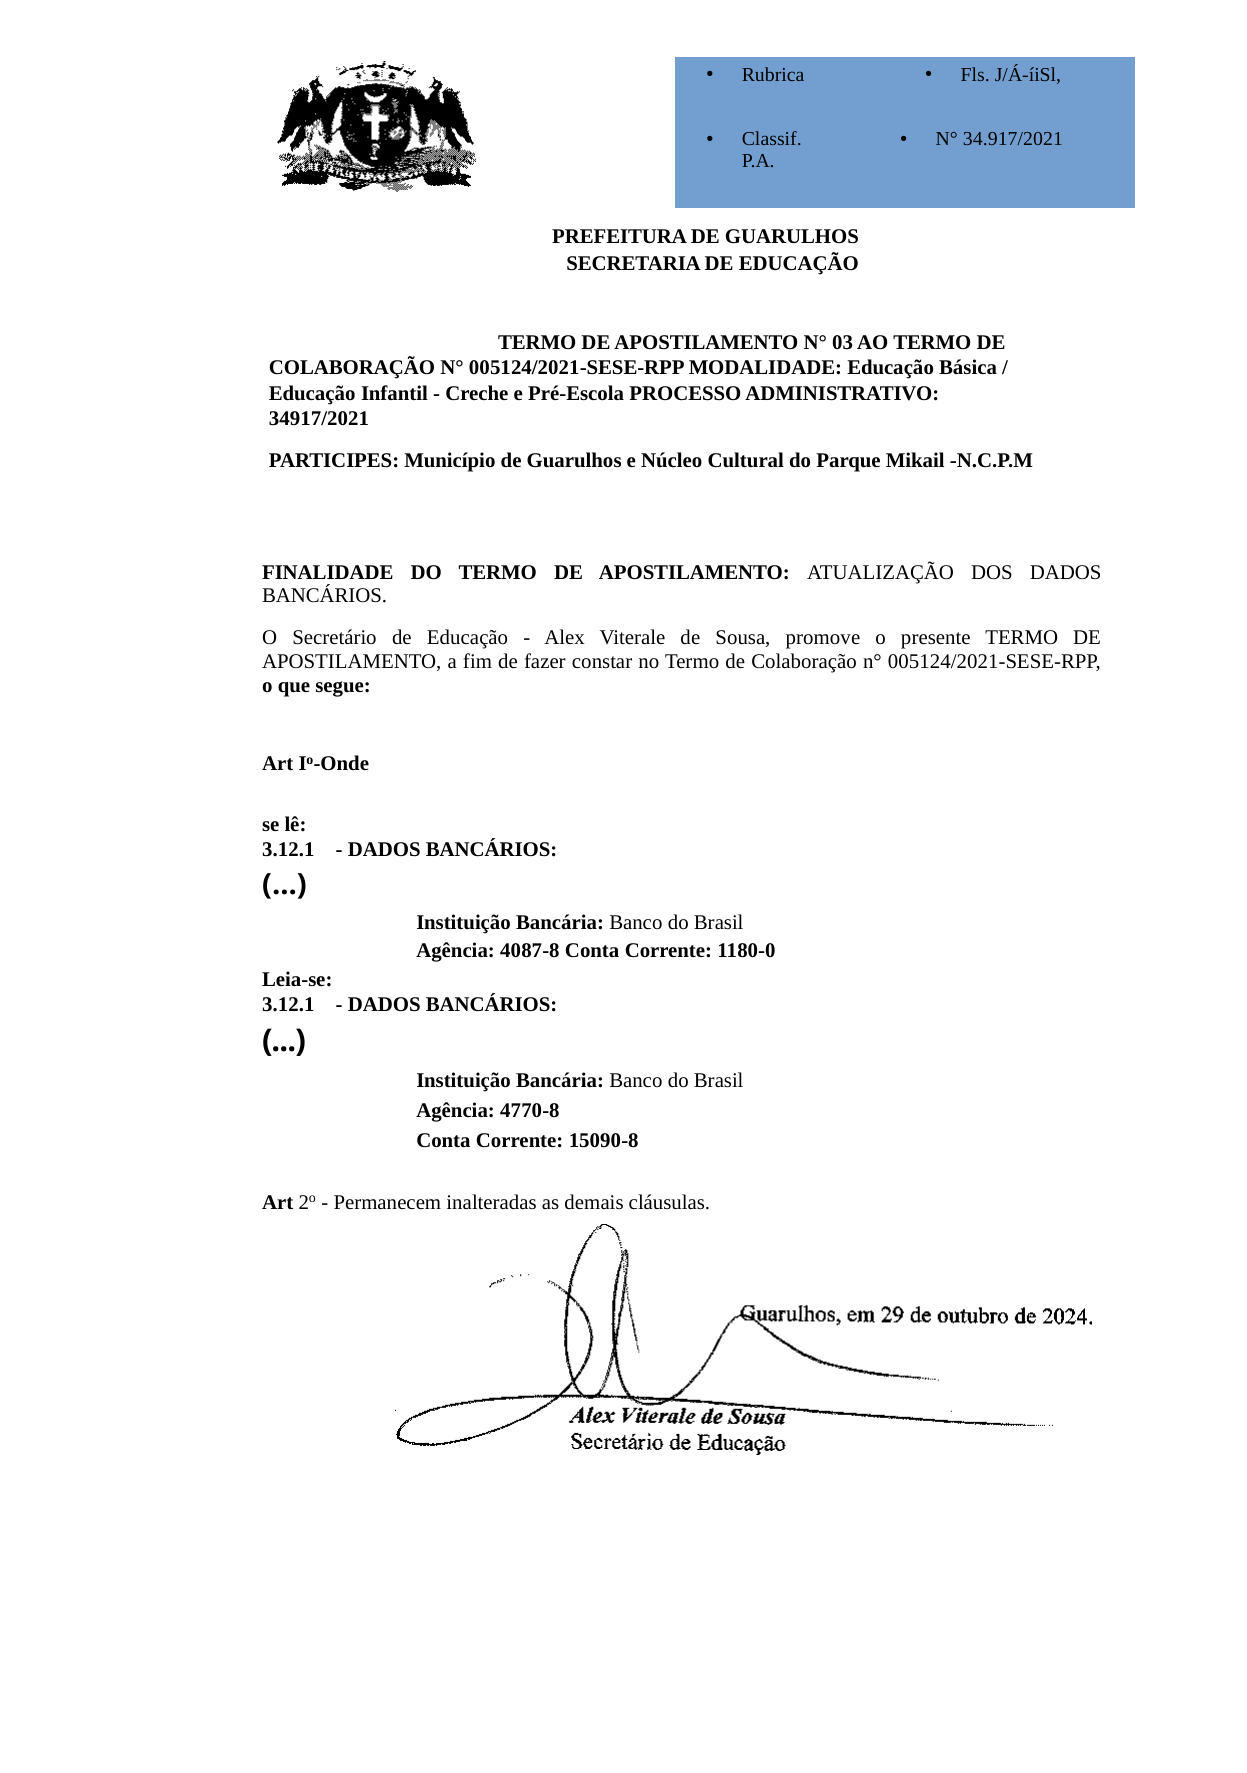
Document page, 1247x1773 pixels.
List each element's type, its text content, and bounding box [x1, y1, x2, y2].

text_box Art 2o - Permanecem inalteradas as demais cláusulas. [262, 1188, 1102, 1211]
table_header Fls. J/Á-íiSl, [848, 57, 1135, 121]
picture [395, 1224, 1092, 1455]
picture [277, 58, 476, 192]
table_header Rubrica [675, 57, 848, 121]
text_box PREFEITURA DE GUARULHOS SECRETARIA DE EDUCAÇÃO [552, 221, 898, 278]
text_box FINALIDADE DO TERMO DE APOSTILAMENTO: ATUALIZAÇÃO DOS DADOS BANCÁRIOS. O Secretário de Educação - Alex Viterale de Sousa, promove o presente TERMO DE APOSTILAMENTO, a fim de fazer constar no Termo de Colaboração n° 005124/2021-SESE-RPP, o que segue: Art Io-Onde se lê: 3.12.1 - DADOS BANCÁRIOS: (...) Instituição Bancária: Banco do Brasil Agência: 4087-8 Conta Corrente: 1180-0 Leia-se: 3.12.1 - DADOS BANCÁRIOS: (...) Instituição Bancária: Banco do Brasil Agência: 4770-8 Conta Corrente: 15090-8 [262, 561, 1102, 1150]
table_cell Classif. P.A. [675, 121, 848, 208]
table_cell N° 34.917/2021 [848, 121, 1135, 208]
text_box TERMO DE APOSTILAMENTO N° 03 AO TERMO DE COLABORAÇÃO N° 005124/2021-SESE-RPP MODALIDADE: Educação Básica / Educação Infantil - Creche e Pré-Escola PROCESSO ADMINISTRATIVO: 34917/2021 PARTICIPES: Município de Guarulhos e Núcleo Cultural do Parque Mikail -N.C.P.M [269, 328, 1103, 507]
